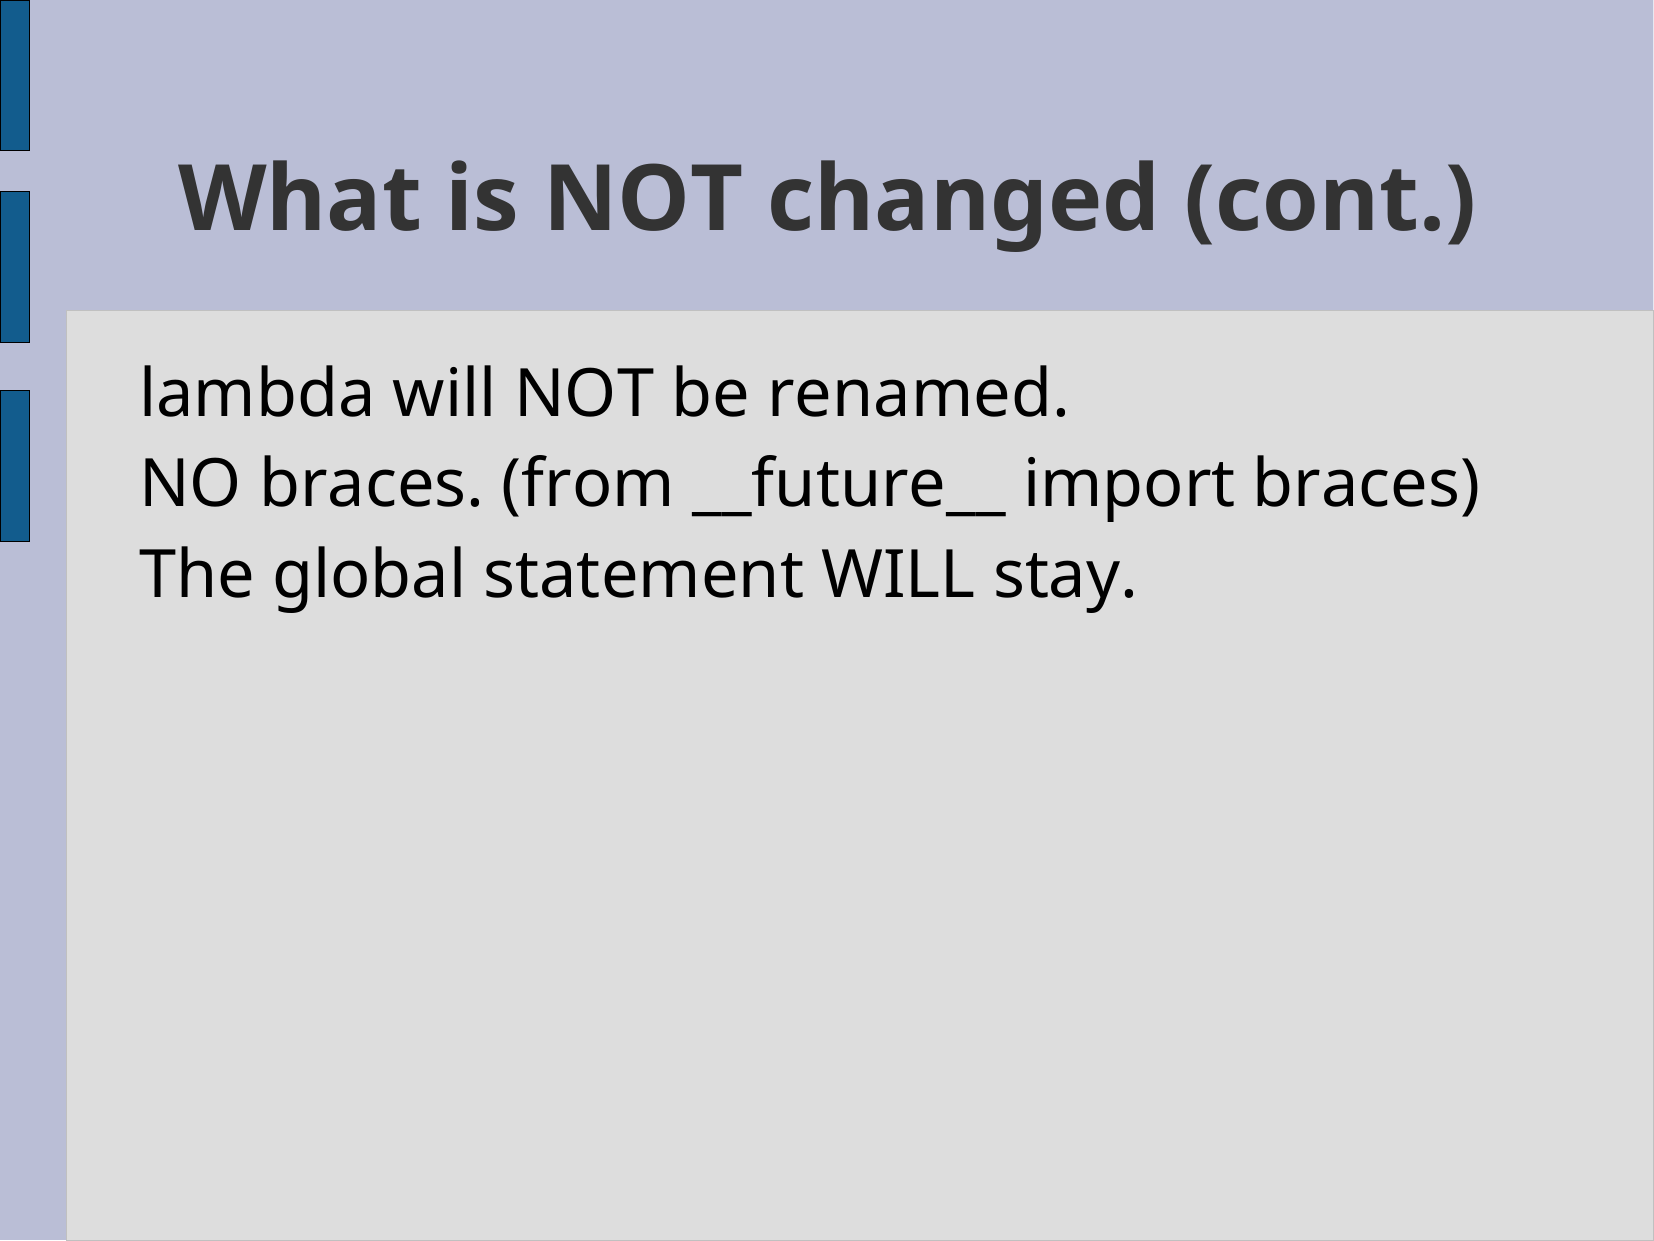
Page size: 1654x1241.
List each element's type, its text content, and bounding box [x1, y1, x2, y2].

list lambda will NOT be renamed. NO braces. (from __future__ import braces) The global statement WILL stay. [121, 344, 1534, 1112]
title What is NOT changed (cont.) [121, 98, 1534, 291]
